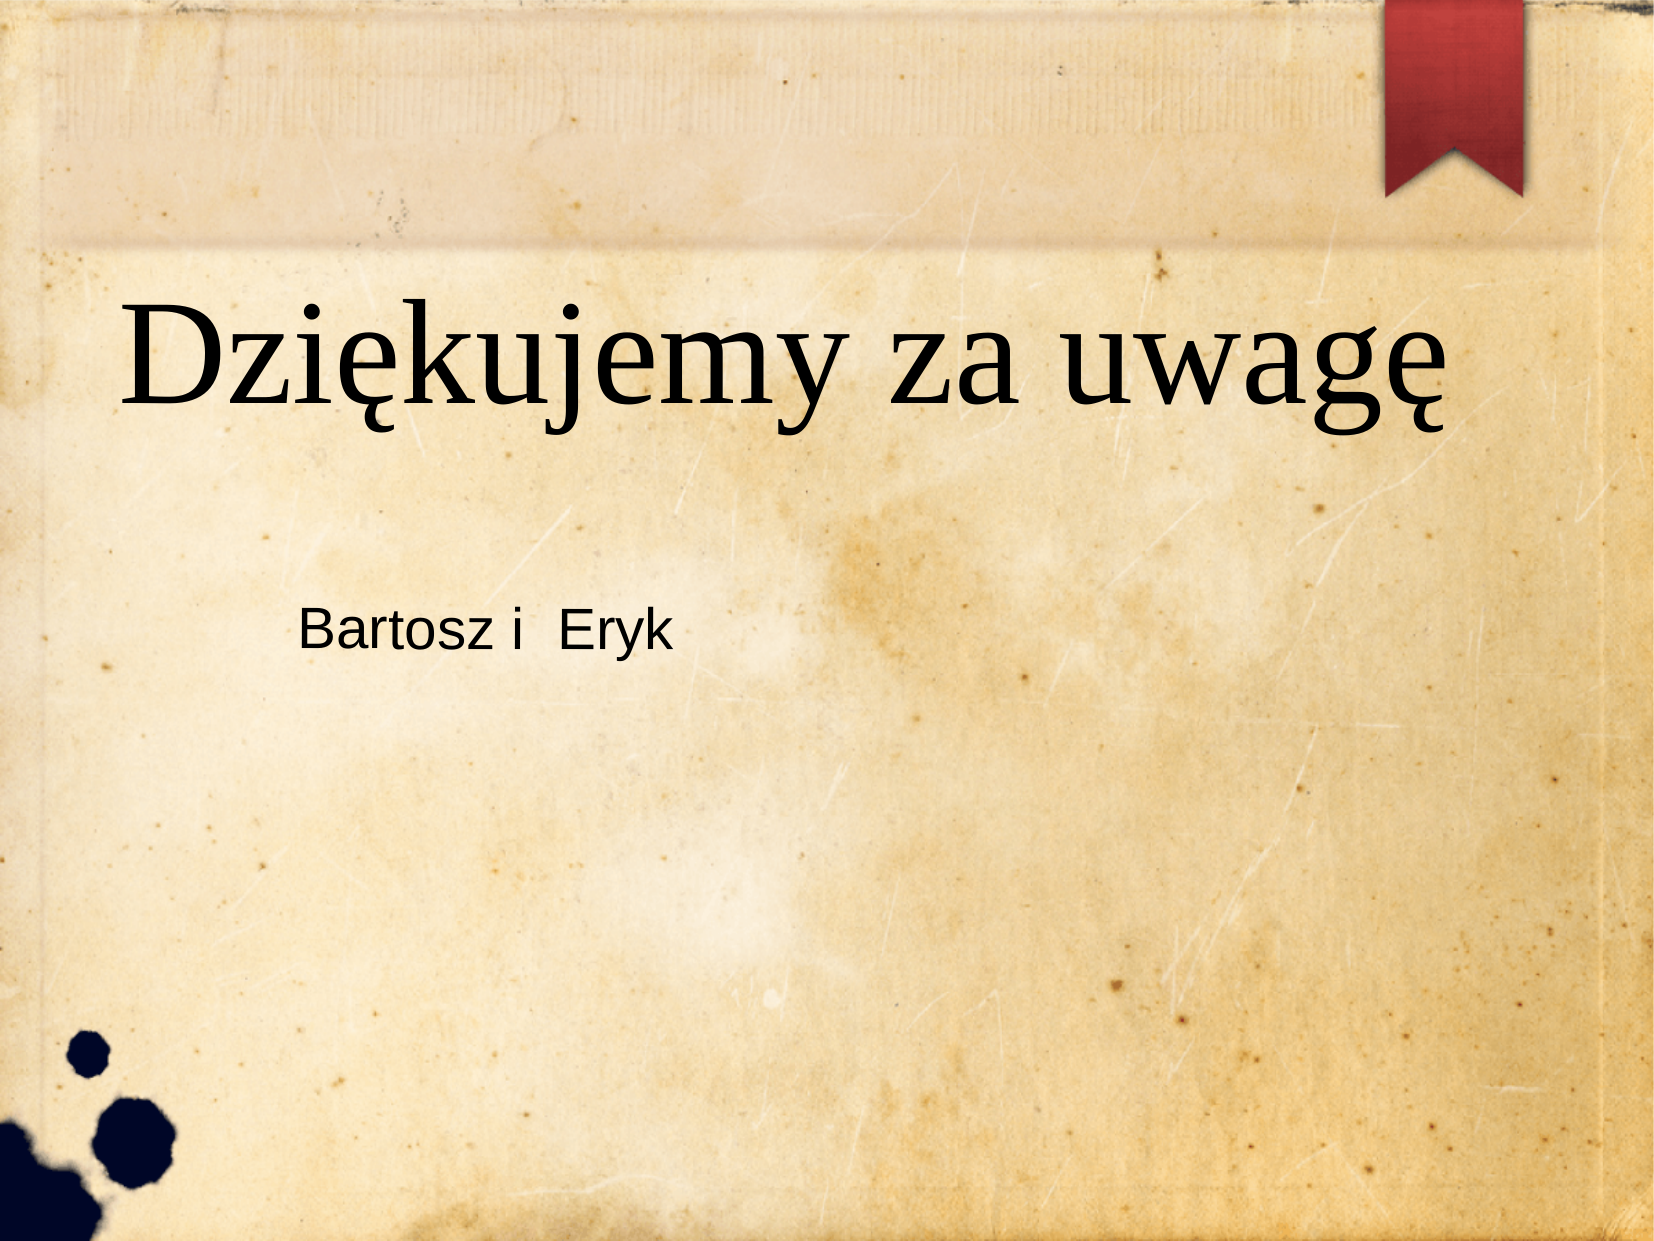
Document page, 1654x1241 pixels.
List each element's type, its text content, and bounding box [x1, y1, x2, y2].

title Dziękujemy za uwagę [118, 129, 1654, 557]
text_box Bartosz i Eryk [282, 588, 1393, 809]
